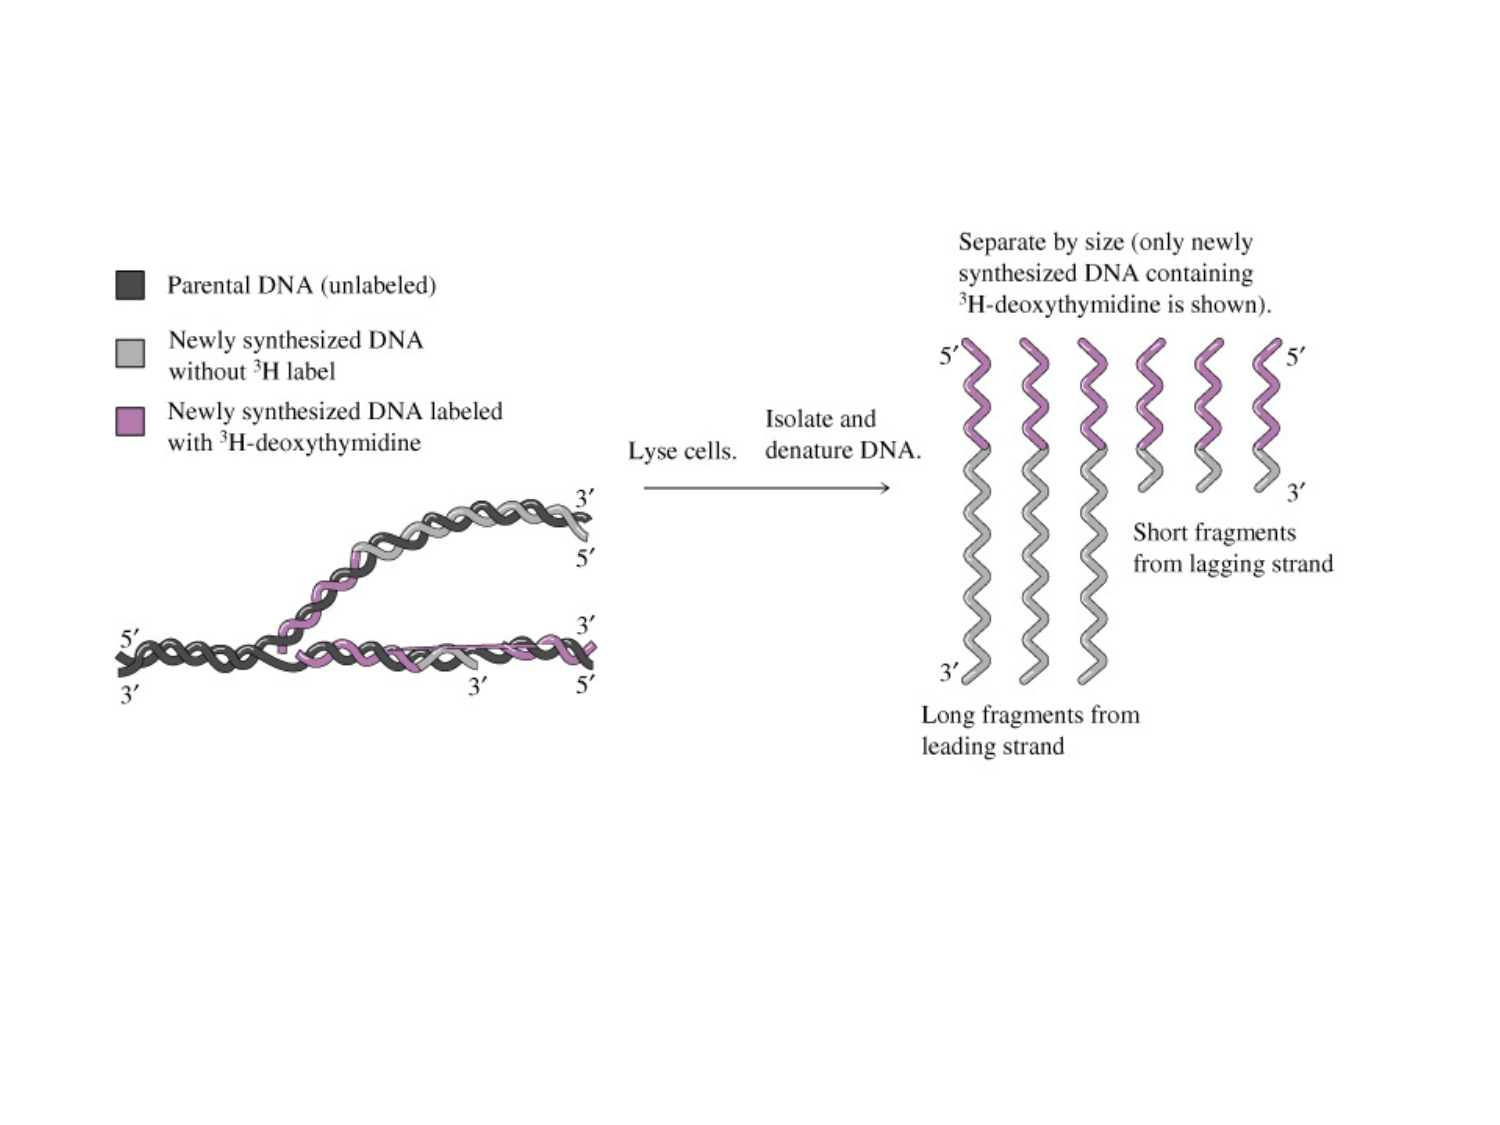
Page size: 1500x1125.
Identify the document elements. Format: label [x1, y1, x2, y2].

picture [100, 219, 1351, 772]
